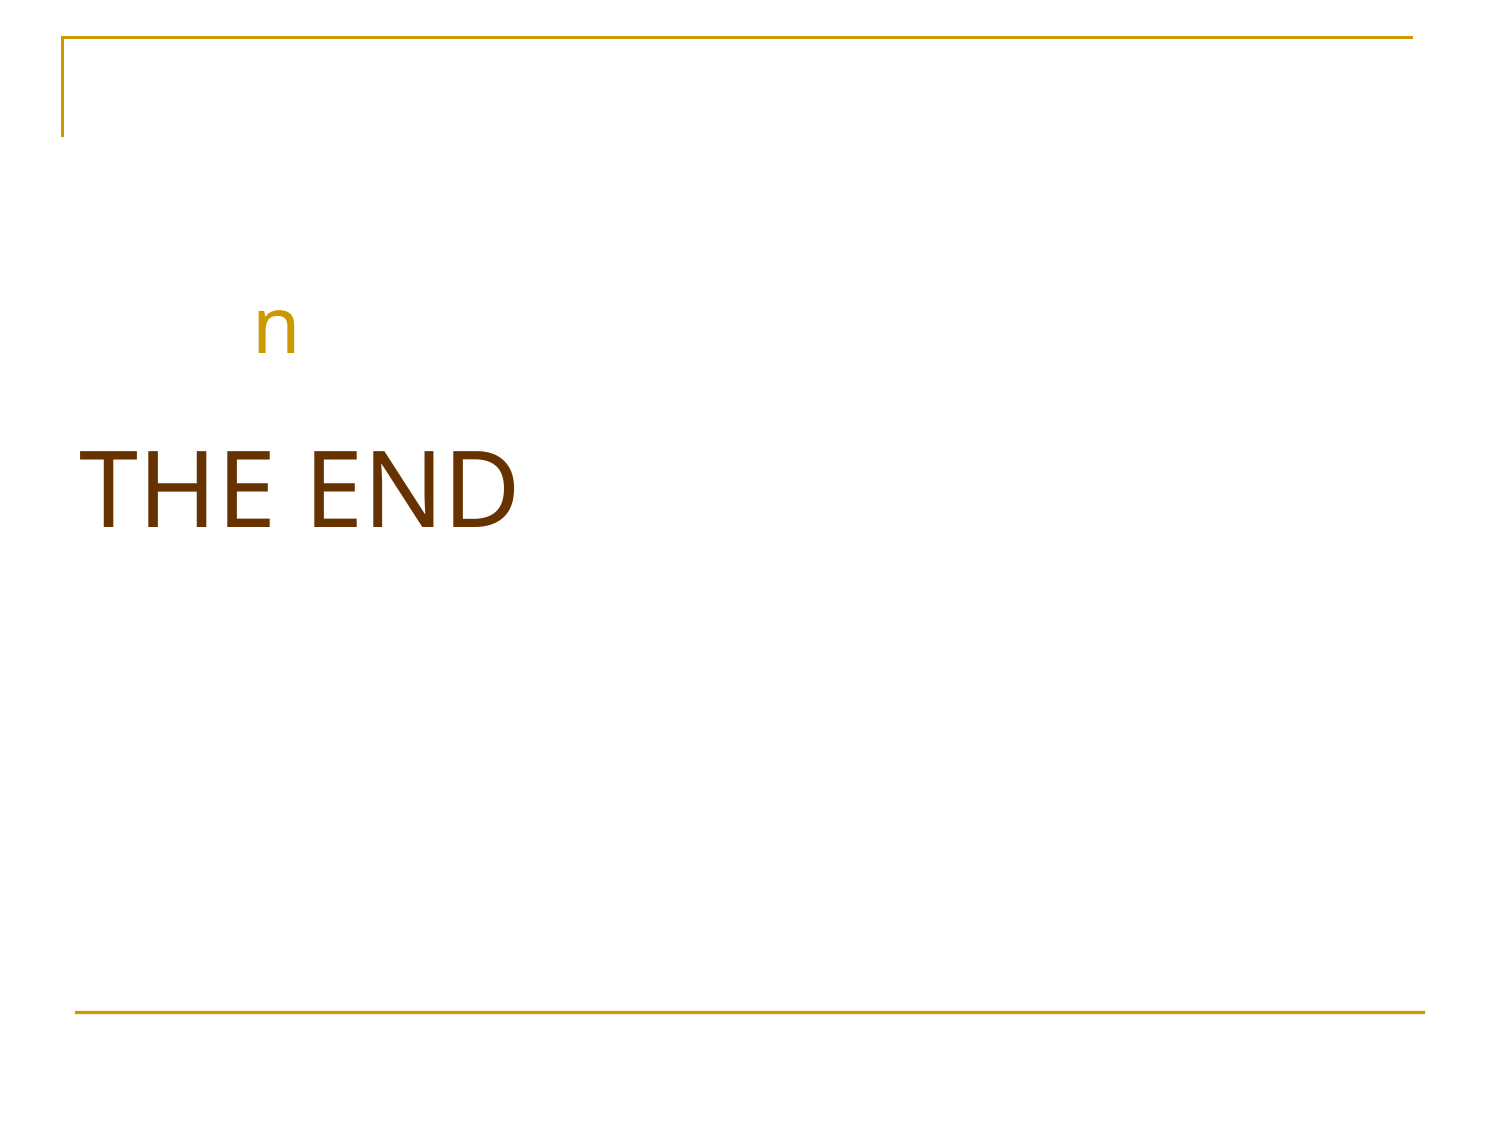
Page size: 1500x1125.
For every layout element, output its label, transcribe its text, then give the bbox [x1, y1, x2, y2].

list THE END [64, 243, 1415, 986]
